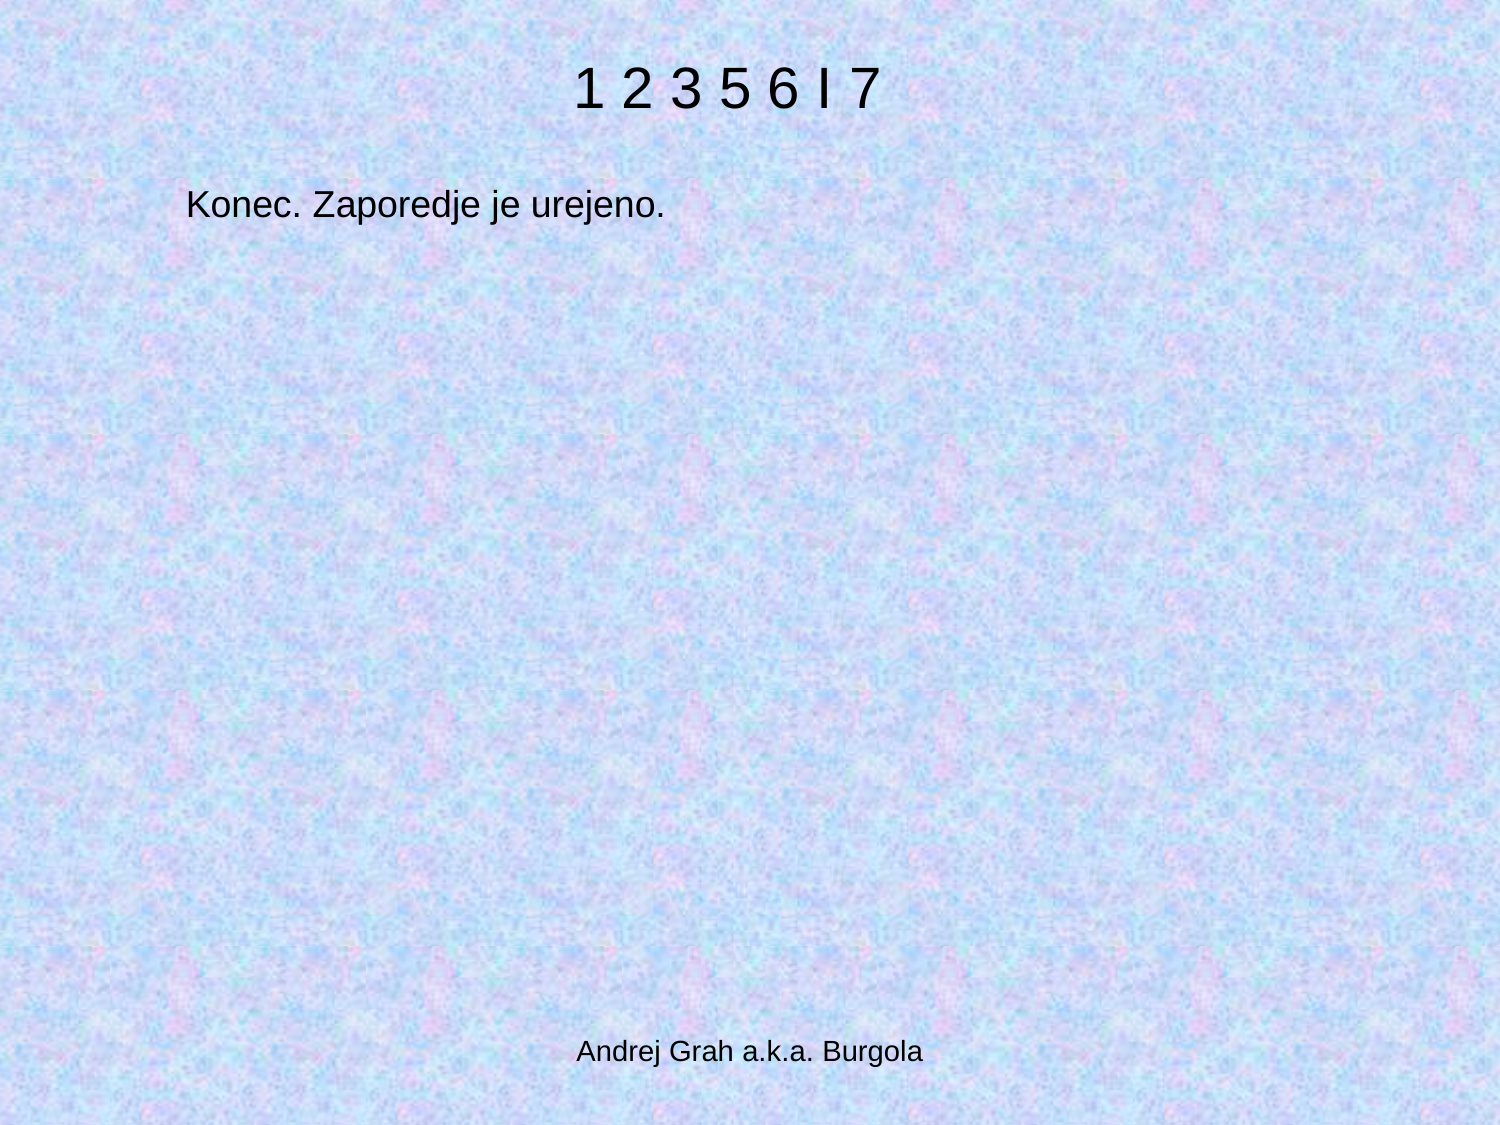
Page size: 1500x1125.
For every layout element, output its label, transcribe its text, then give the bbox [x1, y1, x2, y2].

picture [0, 0, 1500, 1125]
text_box 1 2 3 5 6 I 7 [265, 42, 1223, 172]
text_box Konec. Zaporedje je urejeno. [171, 172, 1317, 234]
text_box Andrej Grah a.k.a. Burgola [512, 1024, 988, 1103]
